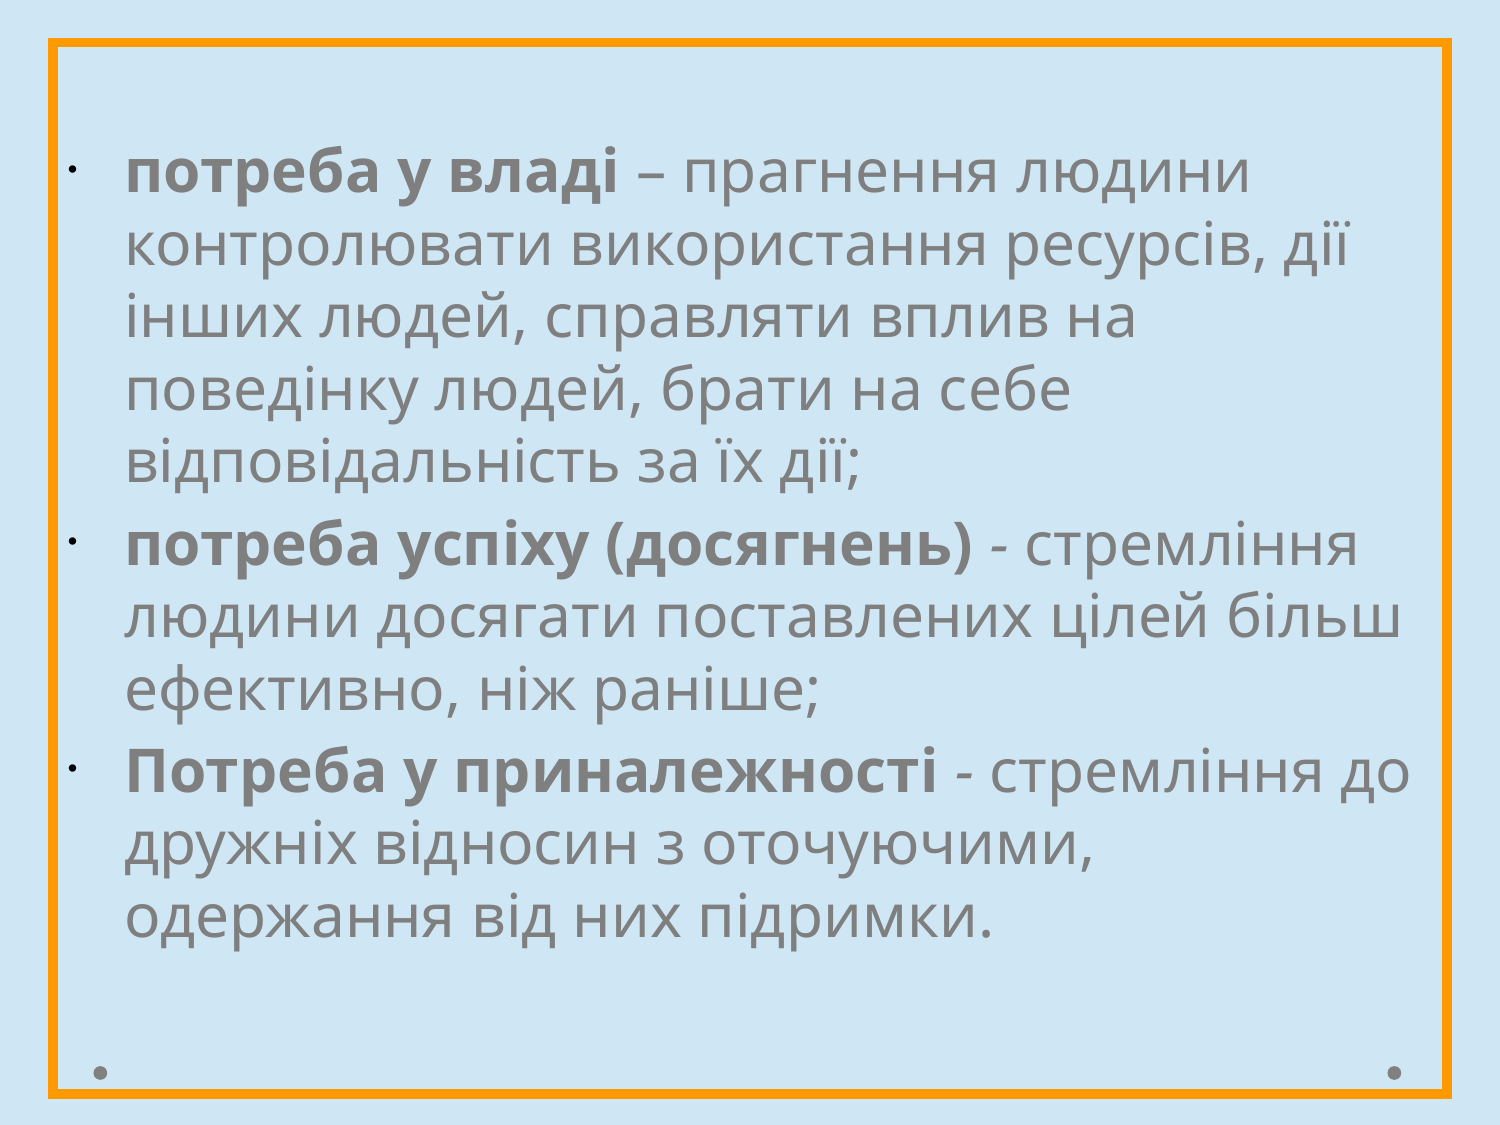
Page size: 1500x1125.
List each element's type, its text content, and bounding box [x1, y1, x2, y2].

list потреба у владі – прагнення людини контролювати використання ресурсів, дії інших людей, справляти вплив на поведінку людей, брати на себе відповідальність за їх дії; потреба успіху (досягнень) - стремління людини досягати поставлених цілей більш ефективно, ніж раніше; Потреба у приналежності - стремління до дружніх відносин з оточуючими, одержання від них підримки. [53, 42, 1447, 1094]
